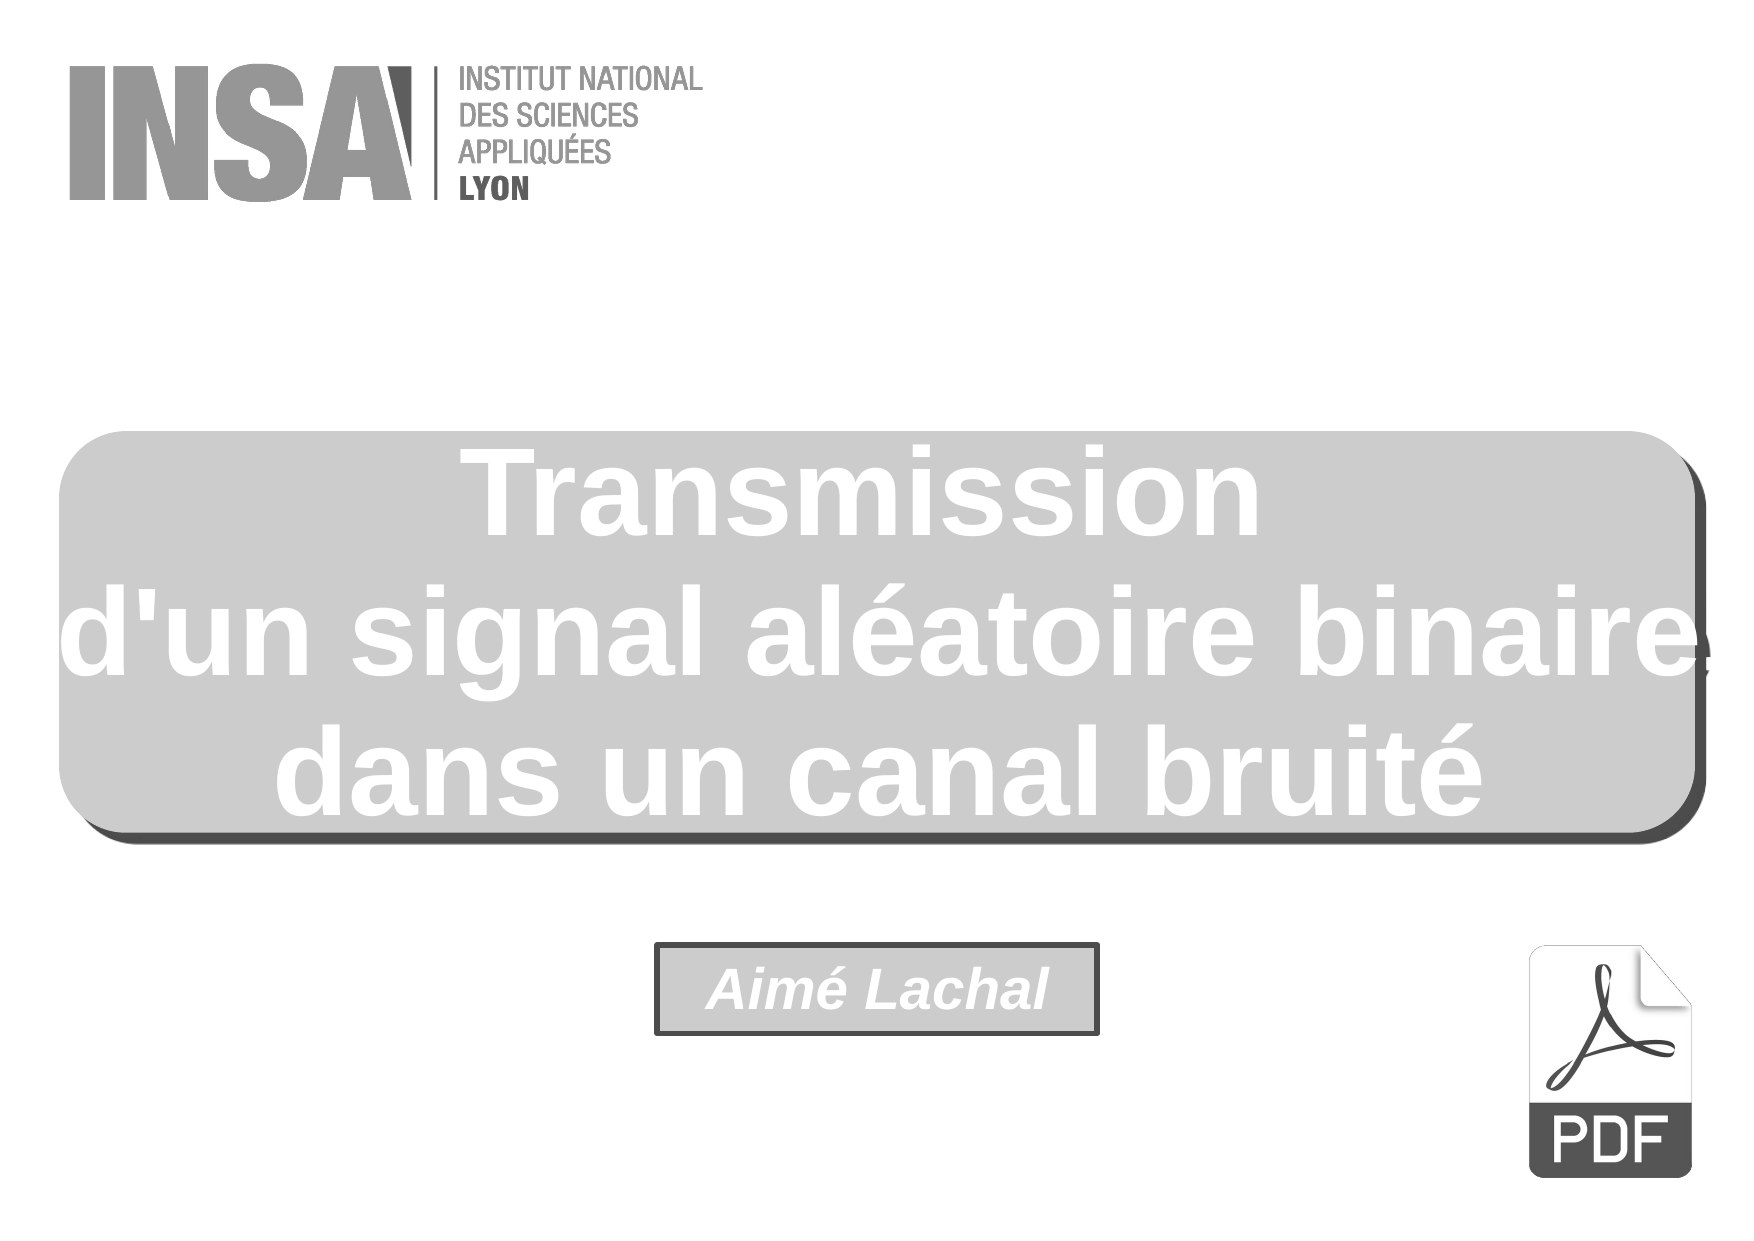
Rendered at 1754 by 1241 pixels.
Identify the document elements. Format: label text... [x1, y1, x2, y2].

picture [59, 58, 713, 207]
text_box Transmission d'un signal aléatoire binaire dans un canal bruité [59, 431, 1695, 833]
title Aimé Lachal [657, 944, 1098, 1034]
picture [1526, 944, 1695, 1182]
